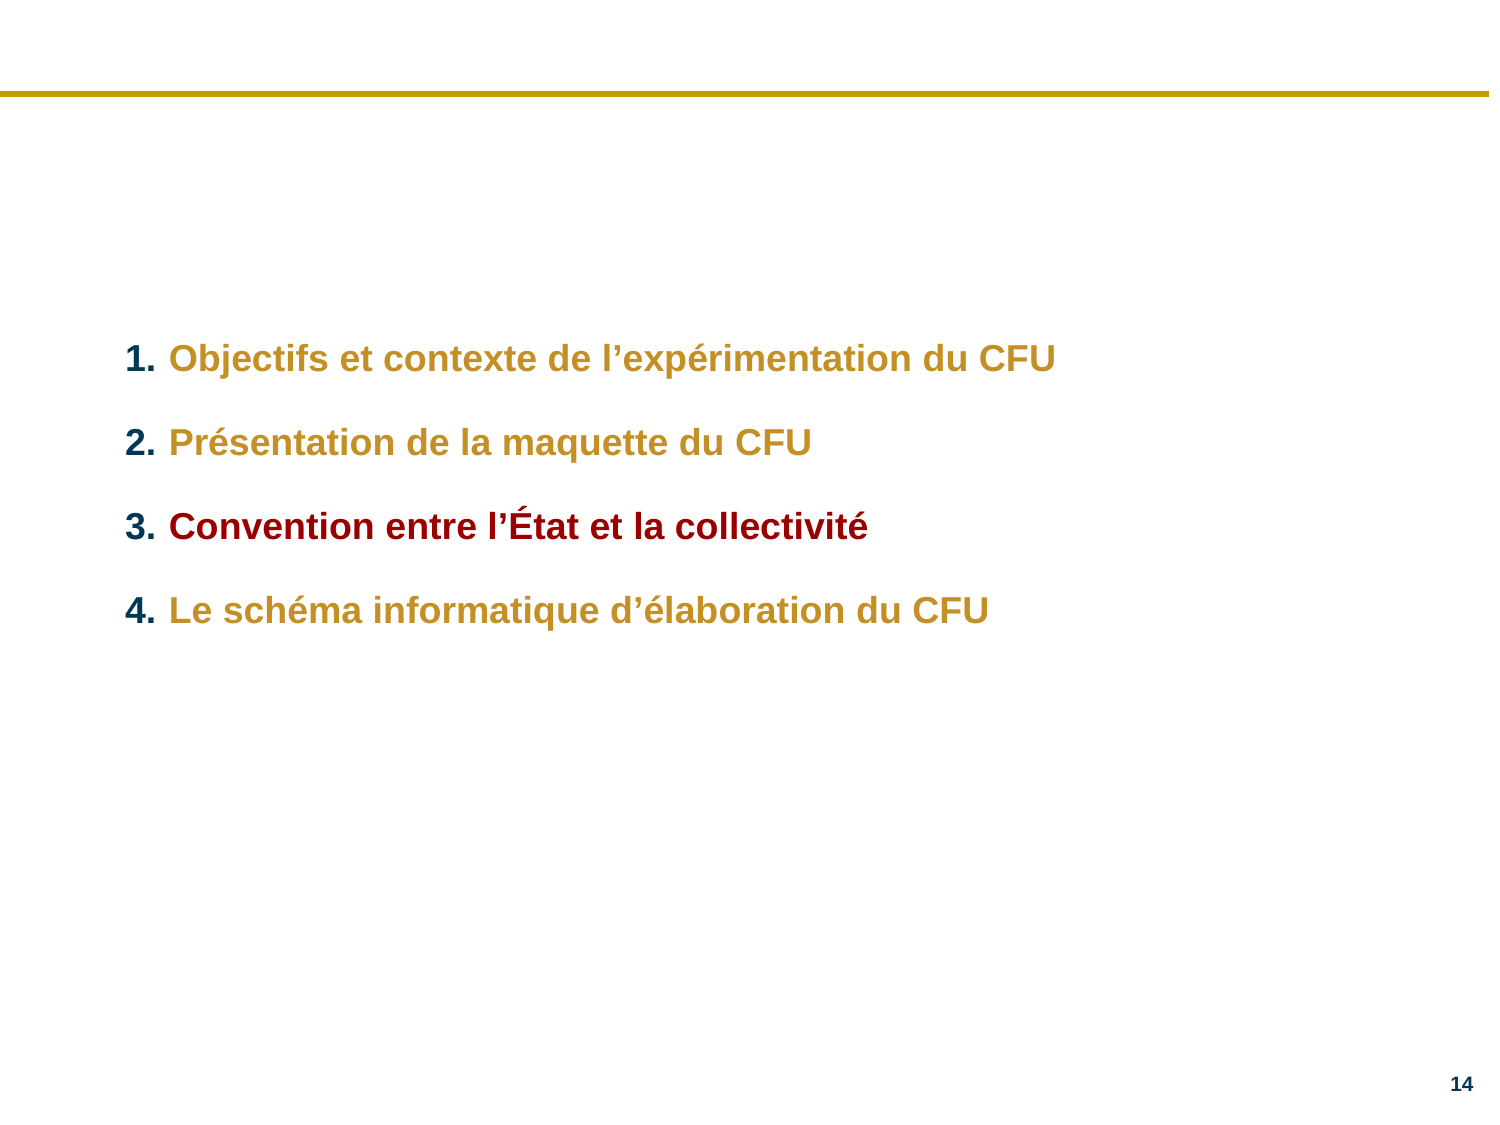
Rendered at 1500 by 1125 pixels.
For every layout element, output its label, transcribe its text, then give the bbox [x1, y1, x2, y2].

list Objectifs et contexte de l’expérimentation du CFU Présentation de la maquette du CFU Convention entre l’État et la collectivité Le schéma informatique d’élaboration du CFU [125, 337, 1382, 990]
